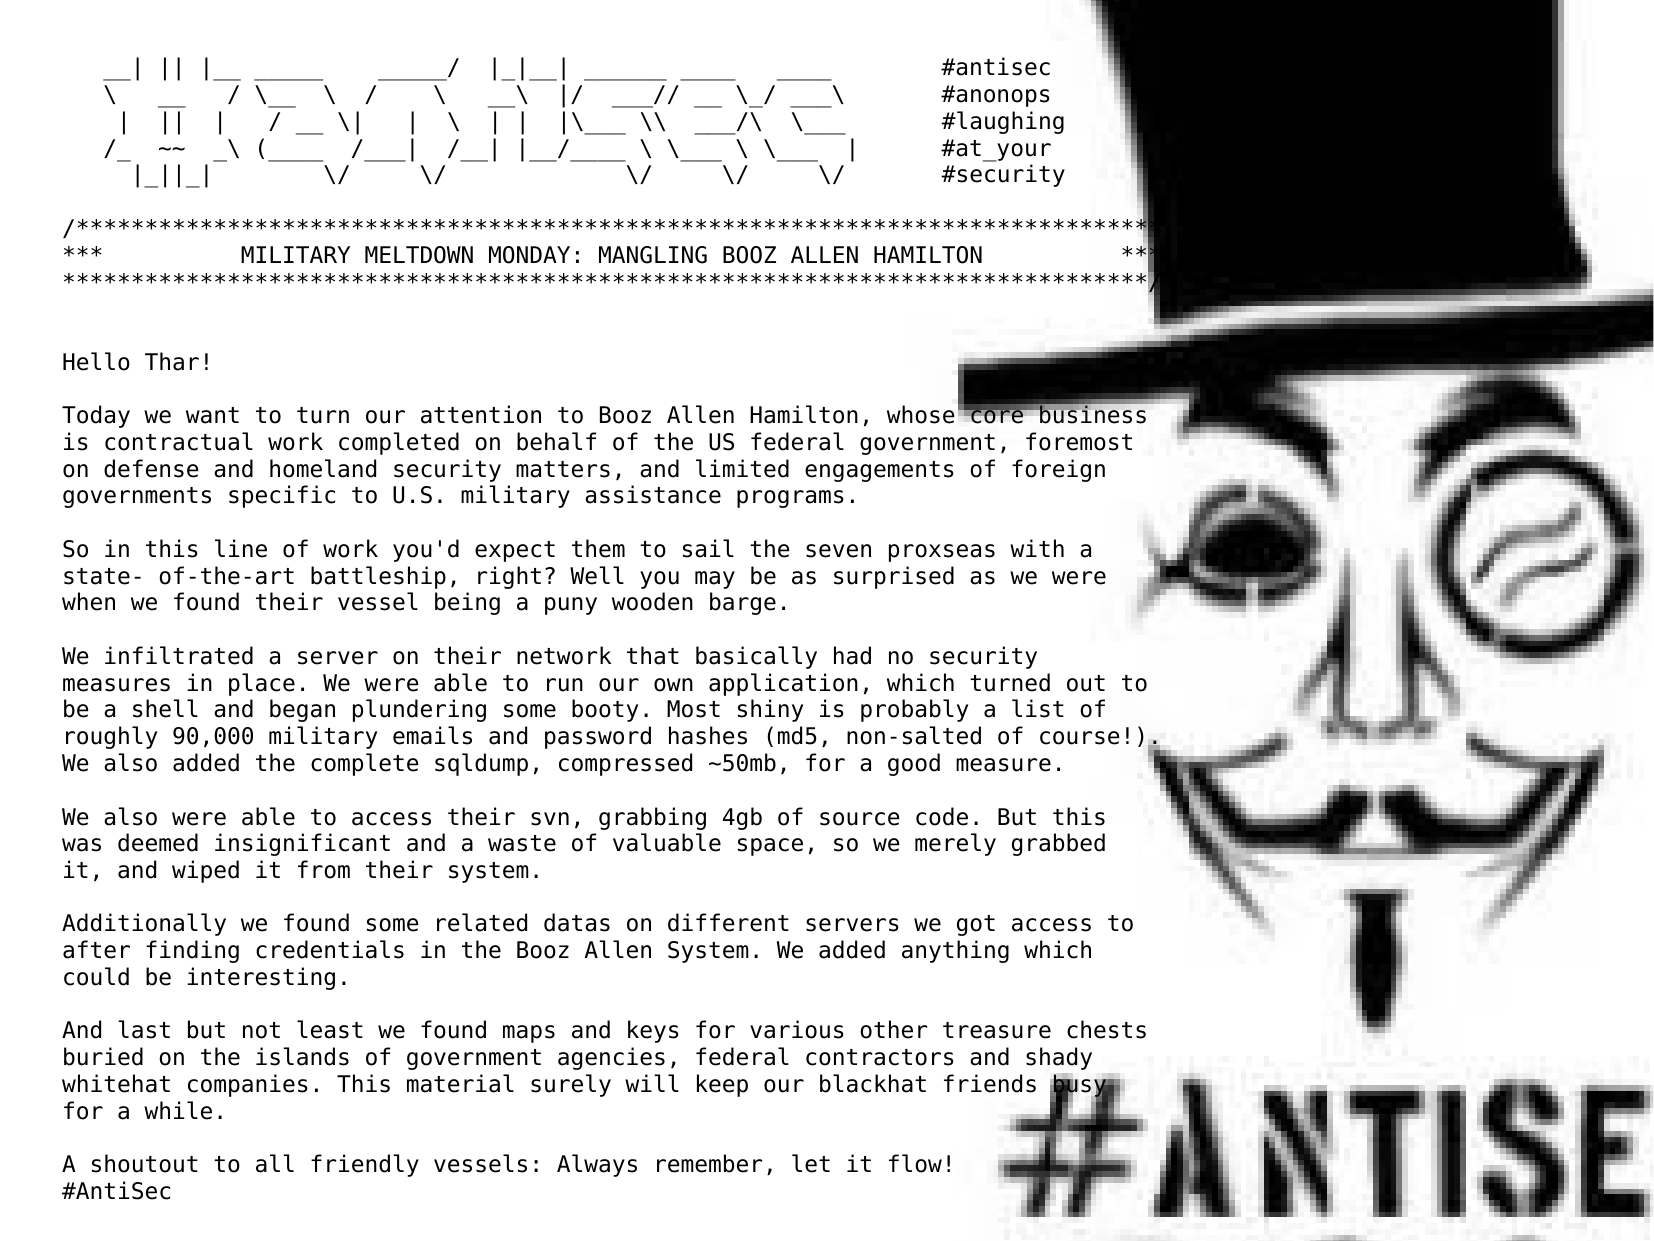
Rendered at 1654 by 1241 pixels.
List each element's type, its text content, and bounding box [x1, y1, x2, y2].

picture [676, 0, 1654, 1241]
text_box __| || |__ _____ _____/ |_|__| ______ ____ ____ #antisec \ __ / \__ \ / \ __\ |/ ___// __ \_/ ___\ #anonops | || | / __ \| | \ | | |\___ \\ ___/\ \___ #laughing /_ ~~ _\ (____ /___| /__| |__/____ \ \___ \ \___ | #at_your |_||_| \/ \/ \/ \/ \/ #security /******************************************************************************* *** MILITARY MELTDOWN MONDAY: MANGLING BOOZ ALLEN HAMILTON *** *******************************************************************************/ Hello Thar! Today we want to turn our attention to Booz Allen Hamilton, whose core business is contractual work completed on behalf of the US federal government, foremost on defense and homeland security matters, and limited engagements of foreign governments specific to U.S. military assistance programs. So in this line of work you'd expect them to sail the seven proxseas with a state- of-the-art battleship, right? Well you may be as surprised as we were when we found their vessel being a puny wooden barge. We infiltrated a server on their network that basically had no security measures in place. We were able to run our own application, which turned out to be a shell and began plundering some booty. Most shiny is probably a list of roughly 90,000 military emails and password hashes (md5, non-salted of course!). We also added the complete sqldump, compressed ~50mb, for a good measure. We also were able to access their svn, grabbing 4gb of source code. But this was deemed insignificant and a waste of valuable space, so we merely grabbed it, and wiped it from their system. Additionally we found some related datas on different servers we got access to after finding credentials in the Booz Allen System. We added anything which could be interesting. And last but not least we found maps and keys for various other treasure chests buried on the islands of government agencies, federal contractors and shady whitehat companies. This material surely will keep our blackhat friends busy for a while. A shoutout to all friendly vessels: Always remember, let it flow! #AntiSec [47, 47, 1571, 1240]
